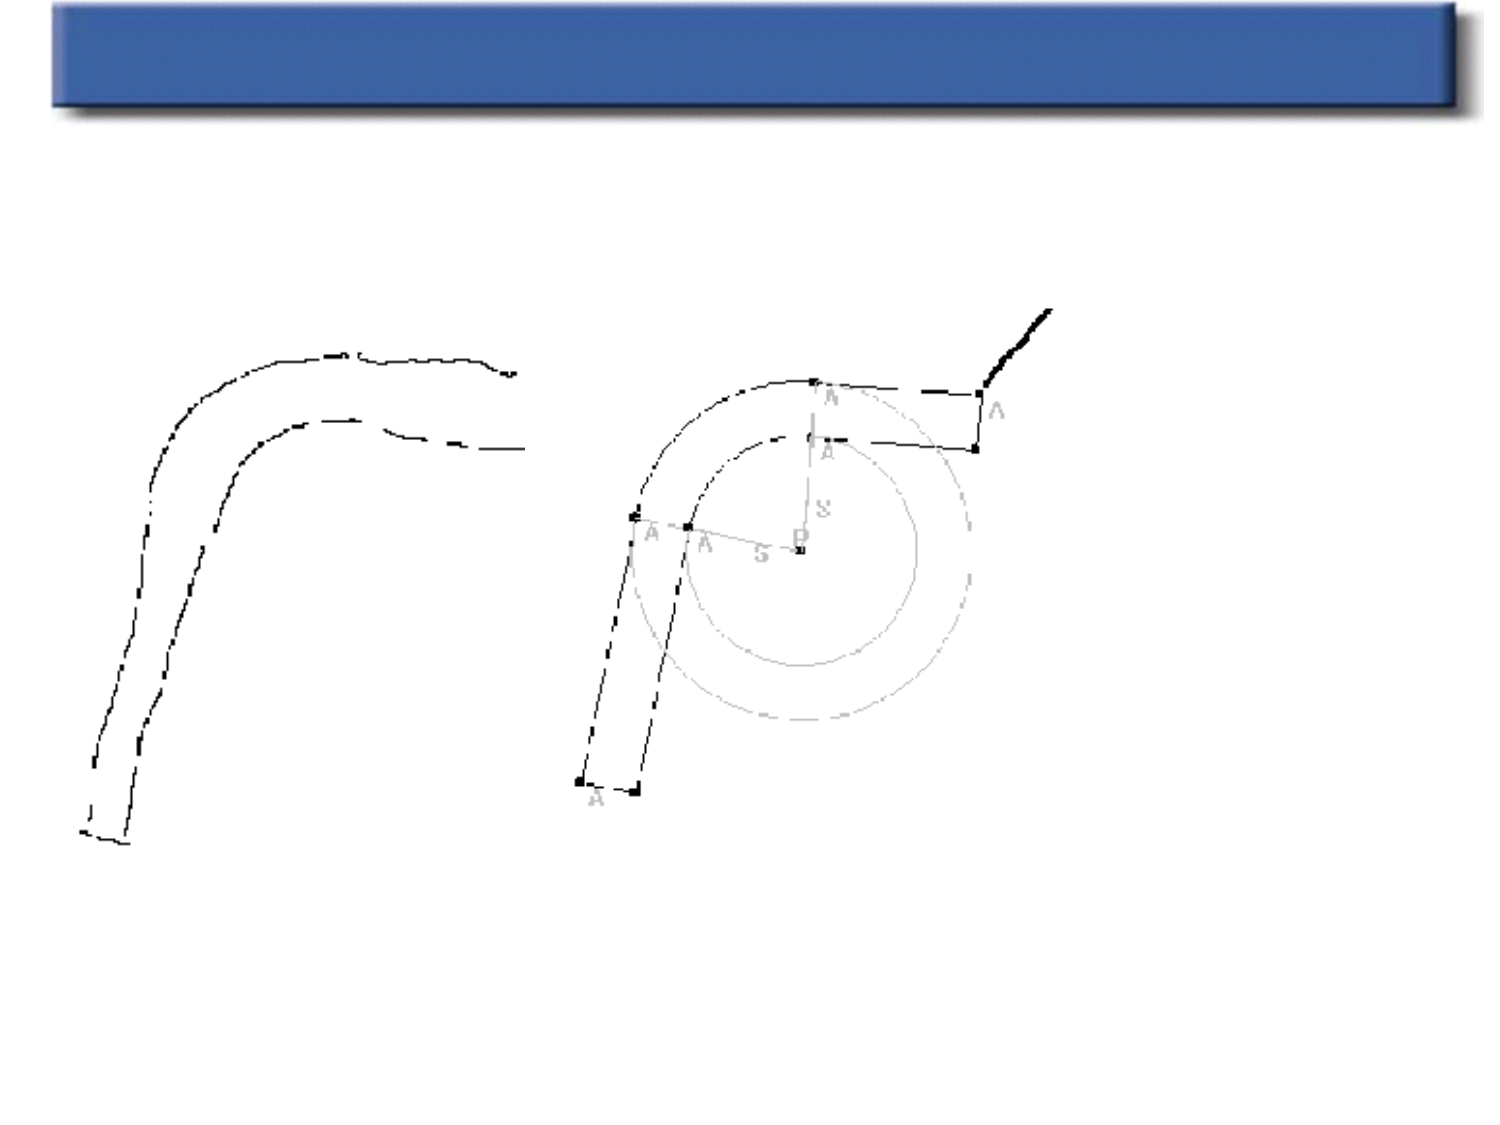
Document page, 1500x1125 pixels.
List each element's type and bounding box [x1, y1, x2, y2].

picture [29, 280, 1121, 905]
picture [50, 0, 1484, 127]
